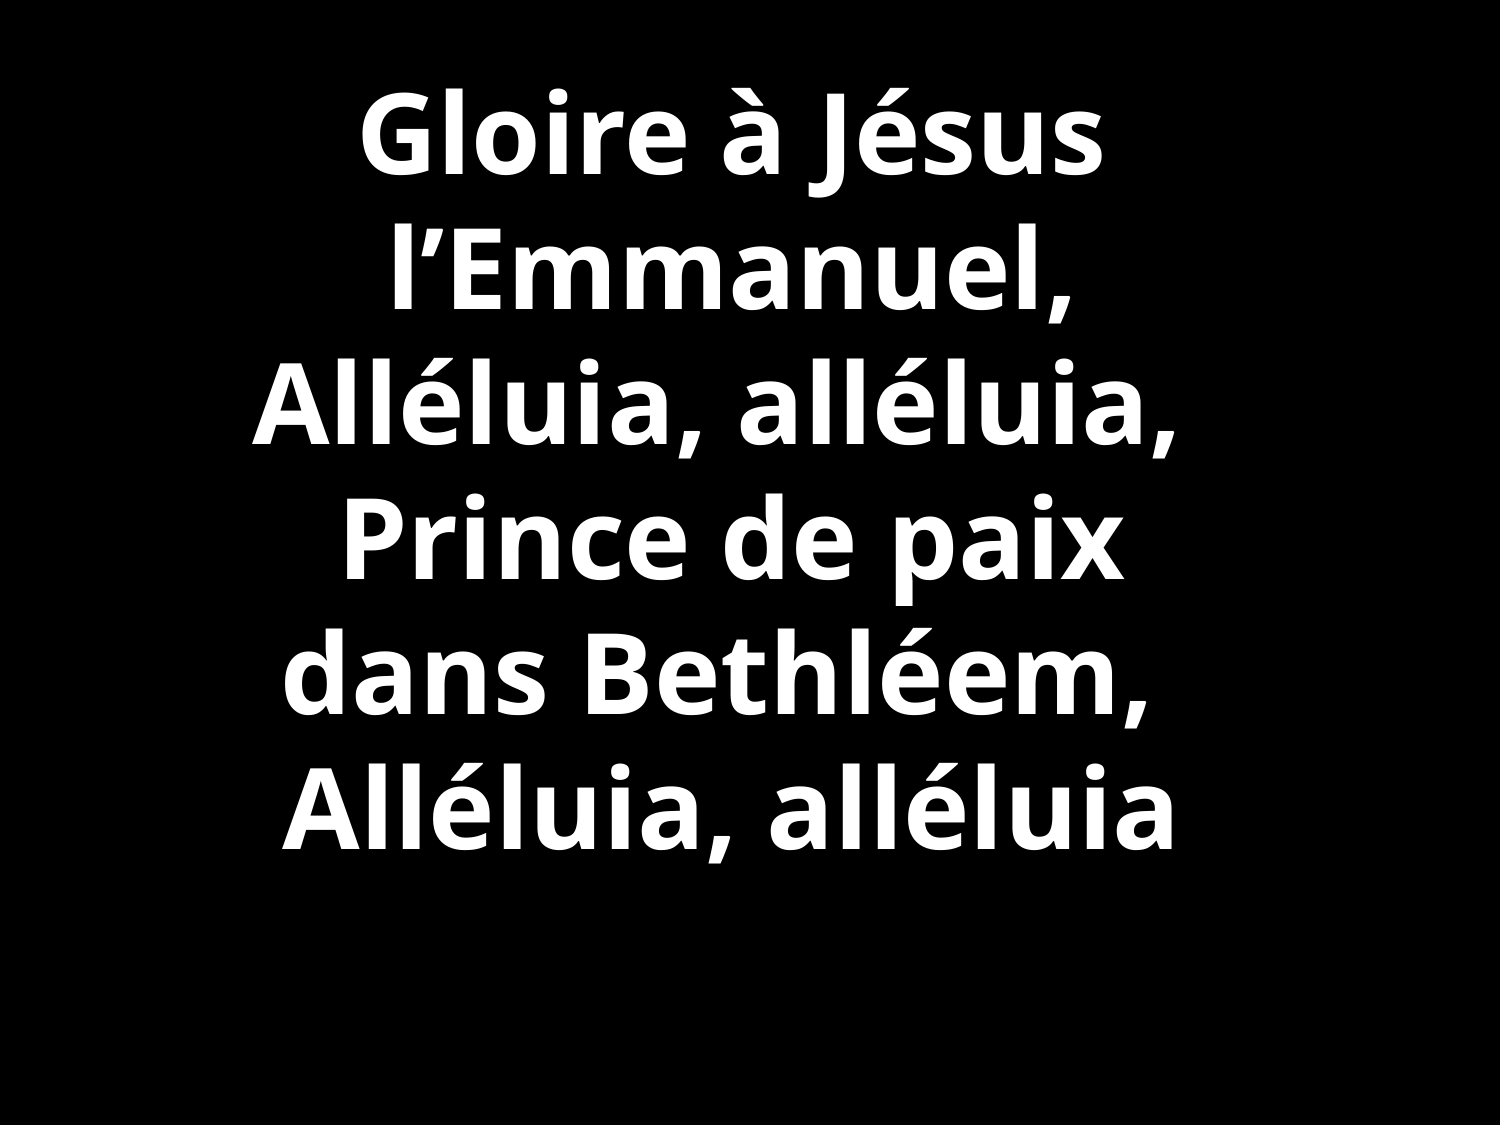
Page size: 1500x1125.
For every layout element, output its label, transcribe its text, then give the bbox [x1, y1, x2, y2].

subtitle Gloire à Jésus l’Emmanuel, Alléluia, alléluia, Prince de paix dans Bethléem, Alléluia, alléluia [0, 54, 1467, 1059]
